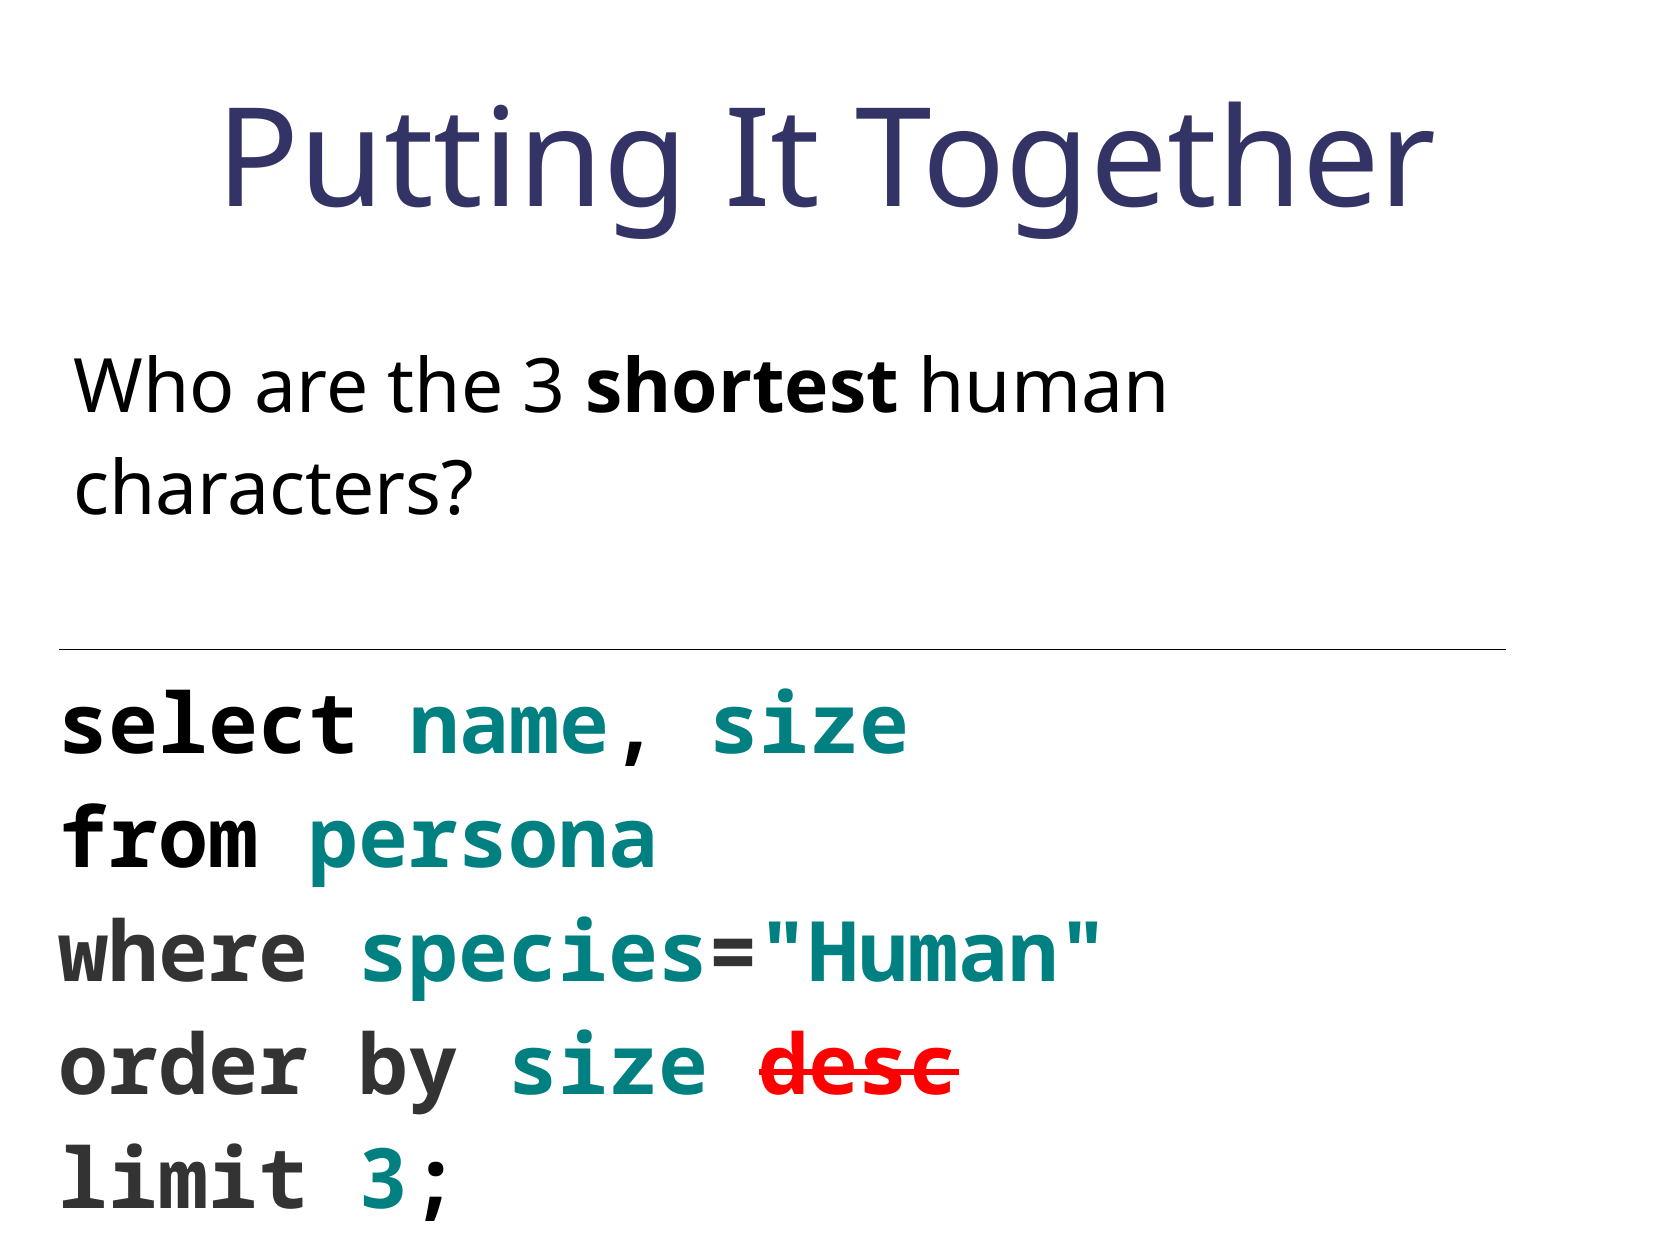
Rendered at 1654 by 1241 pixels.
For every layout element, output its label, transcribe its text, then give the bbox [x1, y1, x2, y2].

text_box select name, size from persona where species="Human" order by size desc limit 3; [59, 708, 1563, 1189]
text_box Who are the 3 shortest human characters? [59, 324, 1289, 523]
title Putting It Together [82, 56, 1571, 250]
